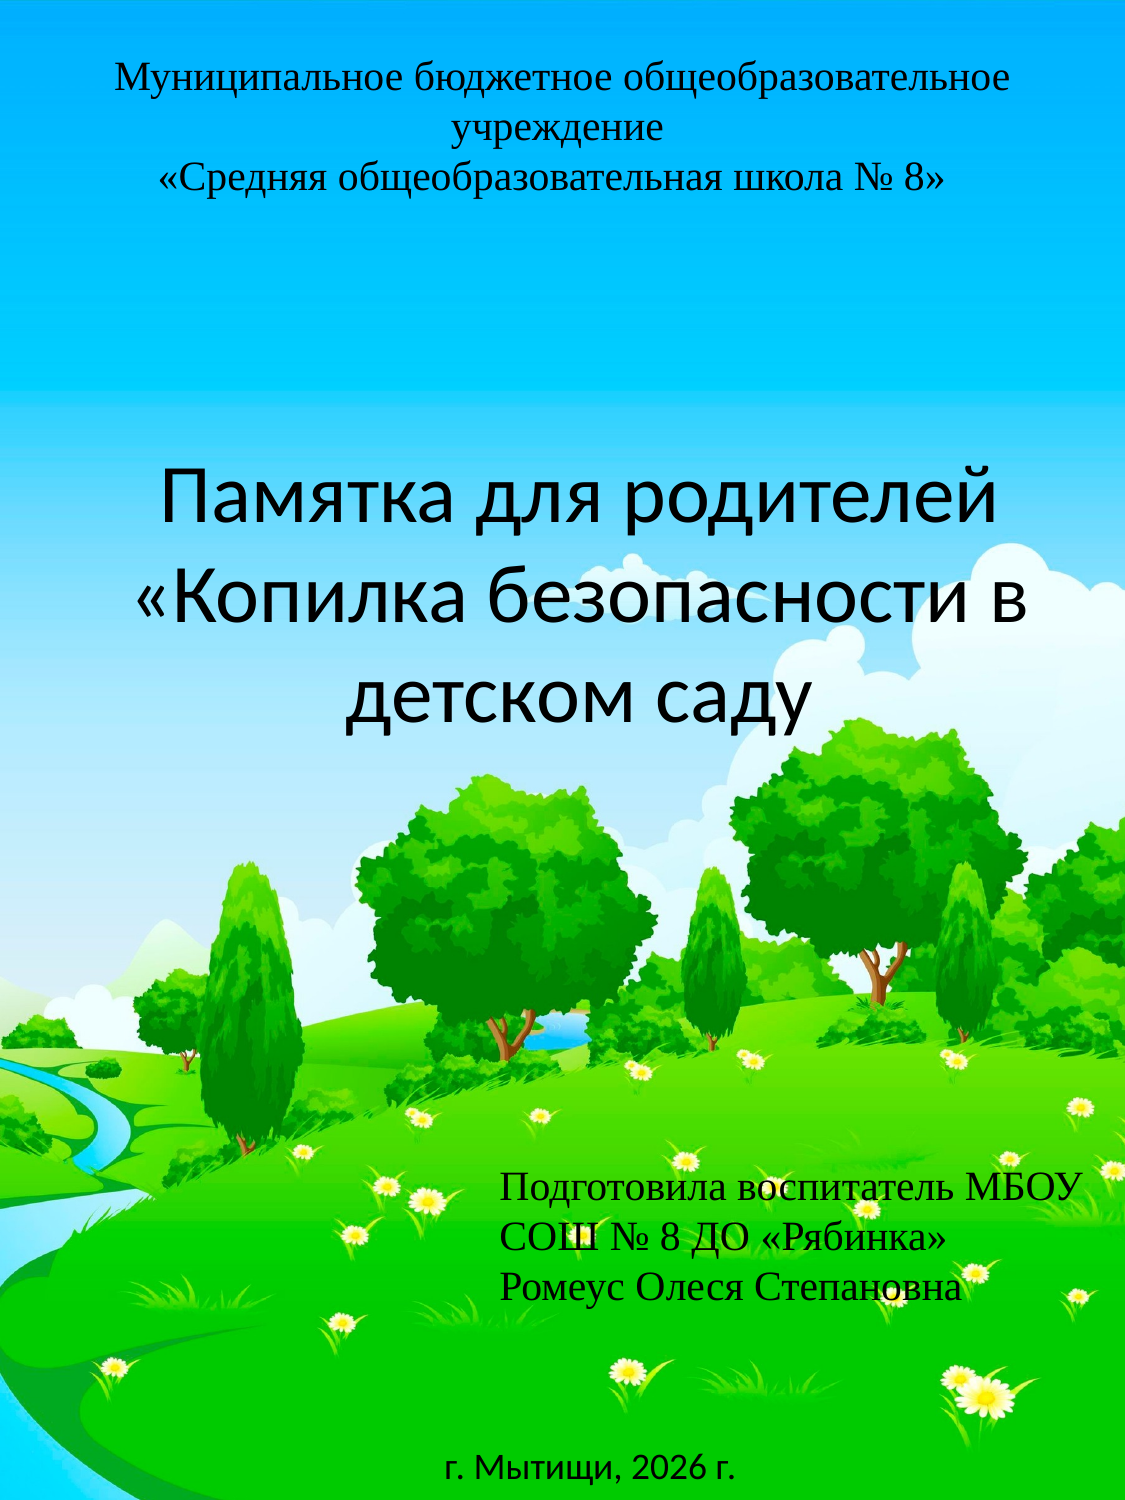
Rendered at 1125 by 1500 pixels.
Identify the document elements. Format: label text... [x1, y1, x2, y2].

text_box Подготовила воспитатель МБОУ СОШ № 8 ДО «Рябинка» Ромеус Олеся Степановна [484, 1151, 1111, 1319]
text_box Муниципальное бюджетное общеобразовательное учреждение «Средняя общеобразовательная школа № 8» [19, 41, 1106, 208]
text_box г. Мытищи, 2026 г. [420, 1435, 776, 1496]
title Памятка для родителей «Копилка безопасности в детском саду [101, 428, 1059, 751]
picture [0, 393, 1125, 1500]
